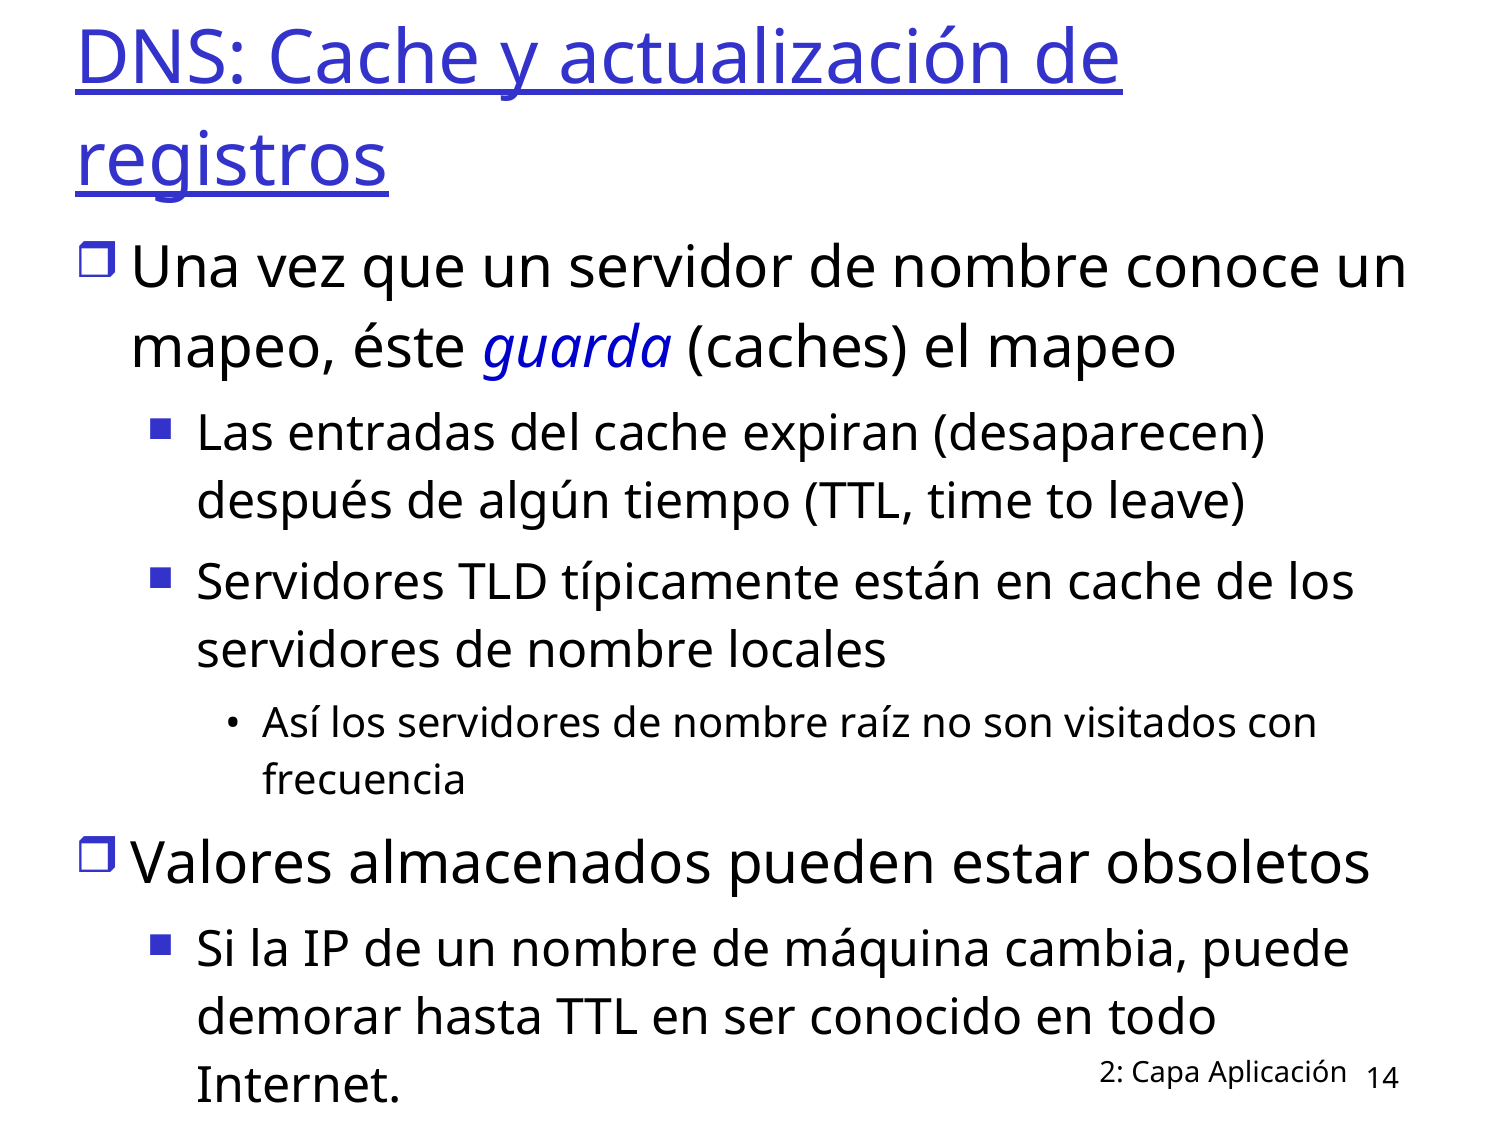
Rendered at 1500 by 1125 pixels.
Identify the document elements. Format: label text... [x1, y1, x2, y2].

list Una vez que un servidor de nombre conoce un mapeo, éste guarda (caches) el mapeo Las entradas del cache expiran (desaparecen) después de algún tiempo (TTL, time to leave)‏ Servidores TLD típicamente están en cache de los servidores de nombre locales Así los servidores de nombre raíz no son visitados con frecuencia Valores almacenados pueden estar obsoletos Si la IP de un nombre de máquina cambia, puede demorar hasta TTL en ser conocido en todo Internet. El mecanismo para cambiar nombres está estandarizado (RFC 2136). [75, 225, 1426, 1025]
title DNS: Cache y actualización de registros [75, 18, 1426, 193]
